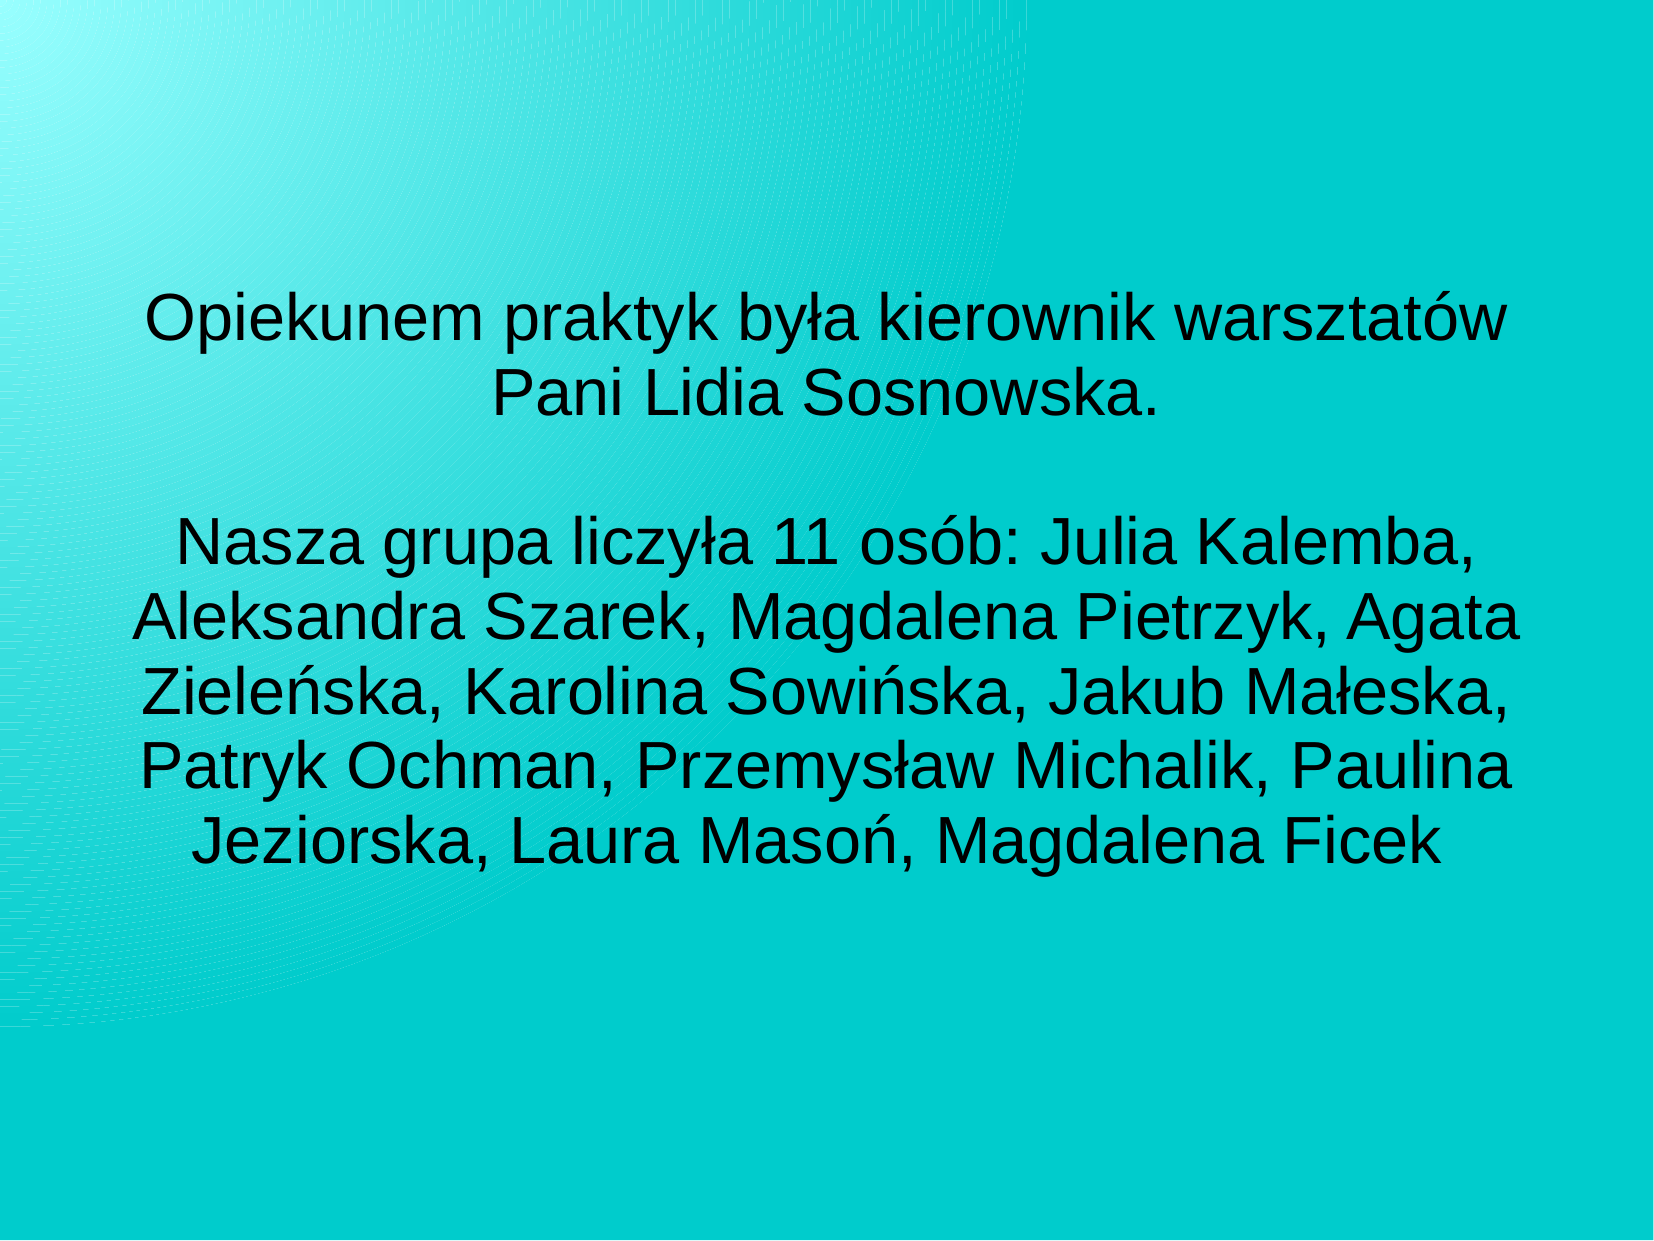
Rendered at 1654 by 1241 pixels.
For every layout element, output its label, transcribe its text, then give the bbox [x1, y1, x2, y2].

subtitle Opiekunem praktyk była kierownik warsztatów Pani Lidia Sosnowska. Nasza grupa liczyła 11 osób: Julia Kalemba, Aleksandra Szarek, Magdalena Pietrzyk, Agata Zieleńska, Karolina Sowińska, Jakub Małeska, Patryk Ochman, Przemysław Michalik, Paulina Jeziorska, Laura Masoń, Magdalena Ficek [82, 49, 1571, 1109]
